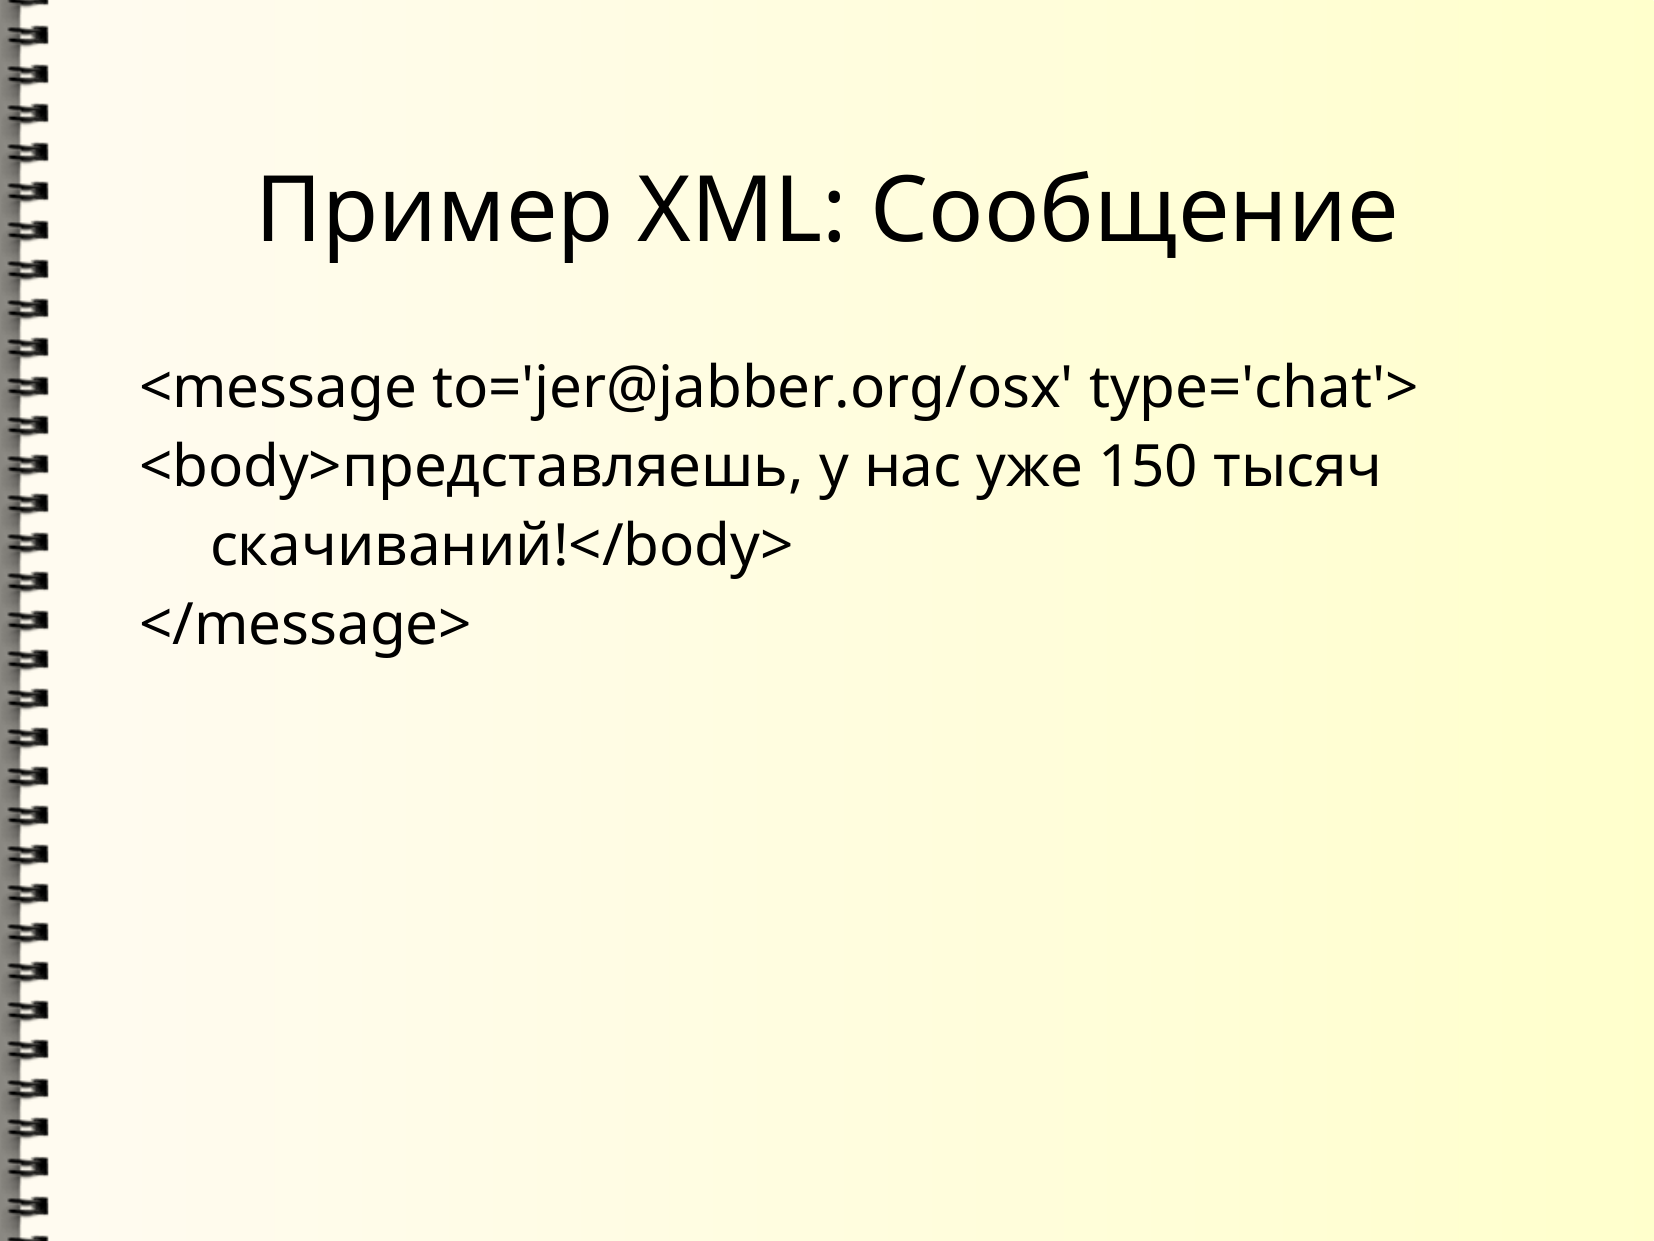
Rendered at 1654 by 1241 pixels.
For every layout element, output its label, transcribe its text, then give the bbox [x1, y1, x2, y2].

title Пример XML: Сообщение [121, 102, 1534, 311]
picture [0, 0, 1654, 1241]
list <message to='jer@jabber.org/osx' type='chat'> <body>представляешь, у нас уже 150 тысяч скачиваний!</body> </message> [121, 344, 1534, 1127]
